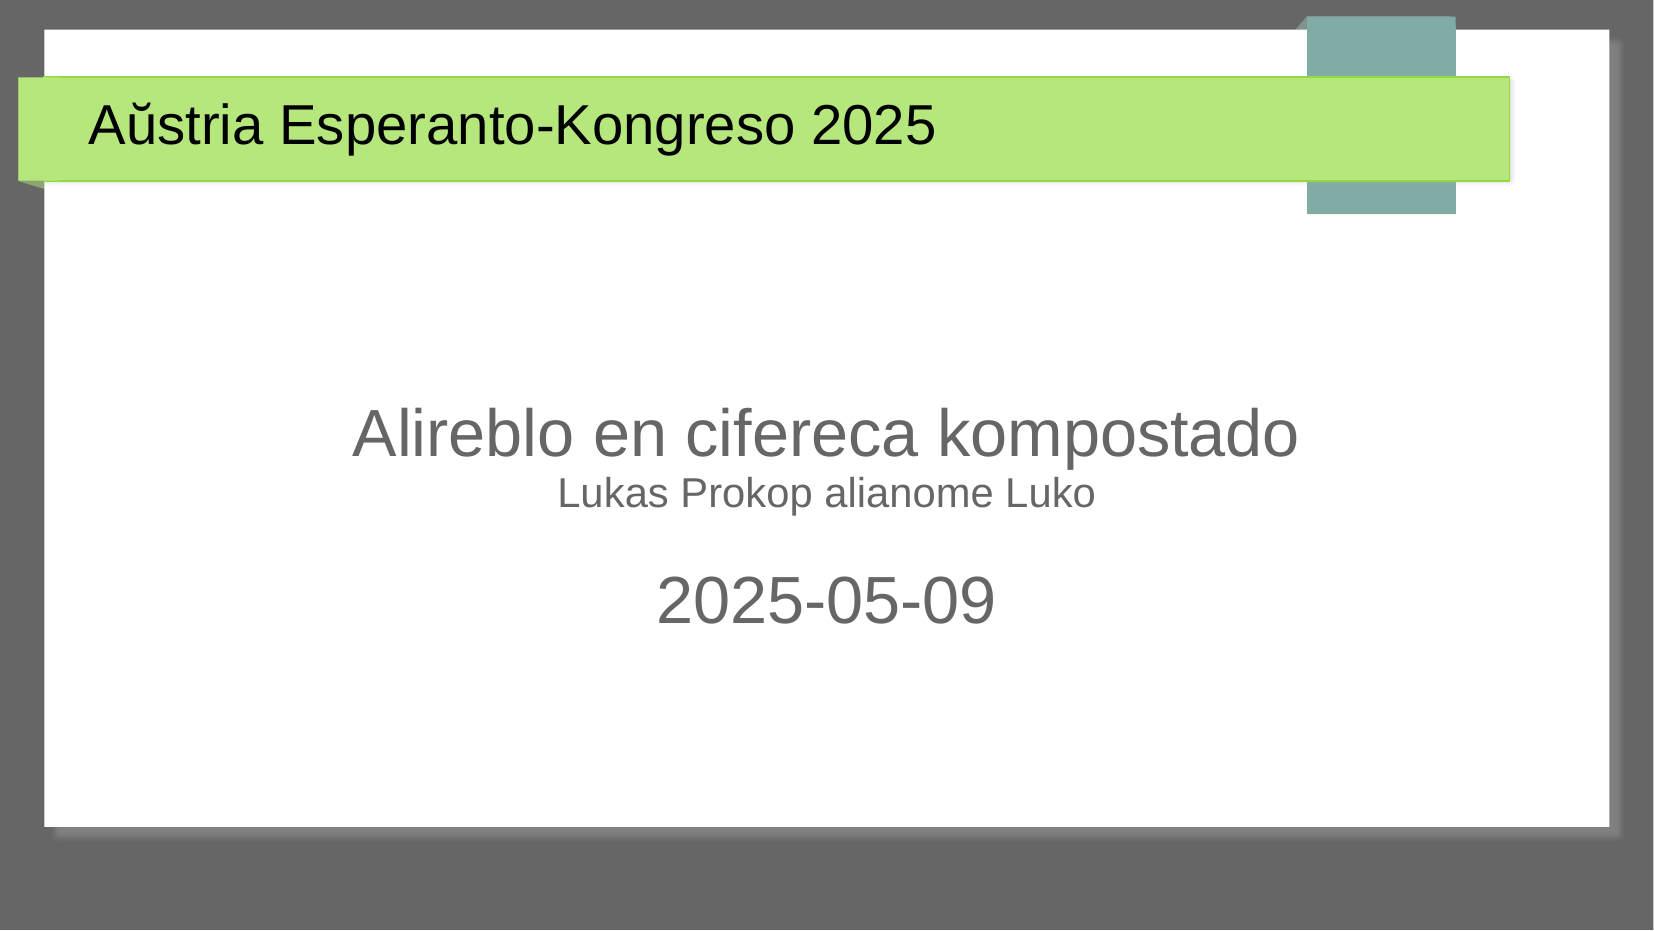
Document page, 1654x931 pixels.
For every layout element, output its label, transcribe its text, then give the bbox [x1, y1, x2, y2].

title Aŭstria Esperanto-Kongreso 2025 [88, 73, 1506, 178]
subtitle Alireblo en cifereca kompostado Lukas Prokop alianome Luko 2025-05-09 [88, 221, 1565, 813]
